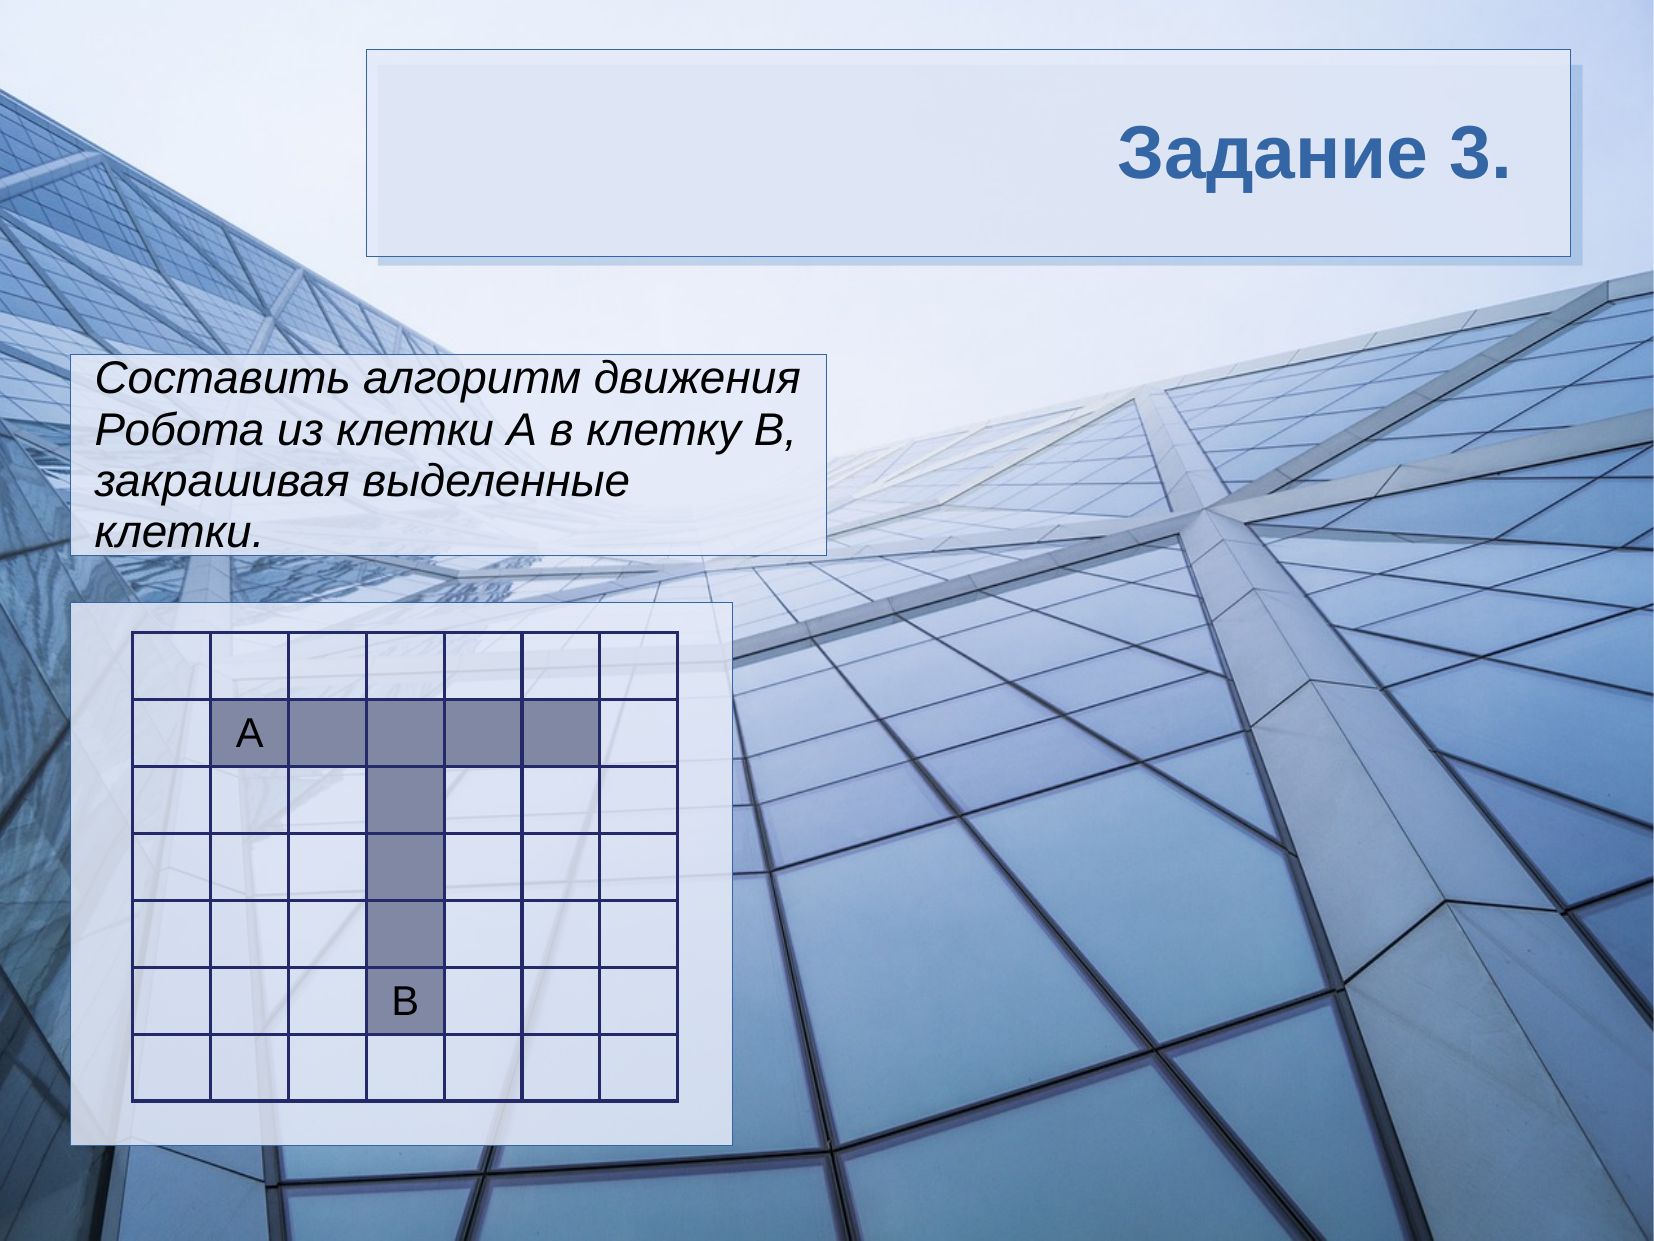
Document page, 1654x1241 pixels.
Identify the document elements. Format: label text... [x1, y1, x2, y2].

table_header [134, 634, 209, 698]
table_header [524, 634, 598, 698]
table_cell [290, 969, 365, 1033]
table_cell [601, 835, 676, 899]
table_cell [601, 902, 676, 966]
table_header [446, 634, 520, 698]
table_cell [368, 1036, 443, 1099]
table_cell [524, 835, 598, 899]
table_cell [290, 835, 365, 899]
table_cell [368, 902, 443, 966]
text_box [70, 602, 733, 1146]
table_cell [524, 1036, 598, 1099]
table_cell [601, 768, 676, 832]
text_box Составить алгоритм движения Робота из клетки А в клетку В, закрашивая выделенные клетки. [70, 354, 827, 556]
table_cell [290, 768, 365, 832]
table_cell А [212, 701, 287, 765]
table_cell [368, 835, 443, 899]
table_header [290, 634, 365, 698]
picture [0, 0, 1654, 1241]
table_cell [212, 768, 287, 832]
table_cell [134, 768, 209, 832]
table_cell [601, 1036, 676, 1099]
table_cell [446, 835, 520, 899]
table_header [601, 634, 676, 698]
table_cell [212, 835, 287, 899]
table_cell [134, 701, 209, 765]
table_cell [212, 1036, 287, 1099]
table_cell [446, 1036, 520, 1099]
table_cell [134, 902, 209, 966]
table_cell [212, 969, 287, 1033]
table_cell [212, 902, 287, 966]
table_cell [524, 701, 598, 765]
table_header [368, 634, 443, 698]
table_cell [290, 1036, 365, 1099]
table_cell [368, 768, 443, 832]
table_header [212, 634, 287, 698]
table_cell [290, 701, 365, 765]
table_cell [446, 969, 520, 1033]
table_cell [134, 969, 209, 1033]
table_cell [446, 768, 520, 832]
text_box [377, 64, 1583, 266]
title Задание 3. [366, 49, 1571, 257]
table_cell [446, 902, 520, 966]
table_cell [368, 701, 443, 765]
table_cell [446, 701, 520, 765]
table_cell [601, 701, 676, 765]
table_cell [524, 768, 598, 832]
table_cell [134, 835, 209, 899]
table_cell [134, 1036, 209, 1099]
table_cell [601, 969, 676, 1033]
table_cell [290, 902, 365, 966]
table_cell [524, 969, 598, 1033]
table_cell В [368, 969, 443, 1033]
table_cell [524, 902, 598, 966]
